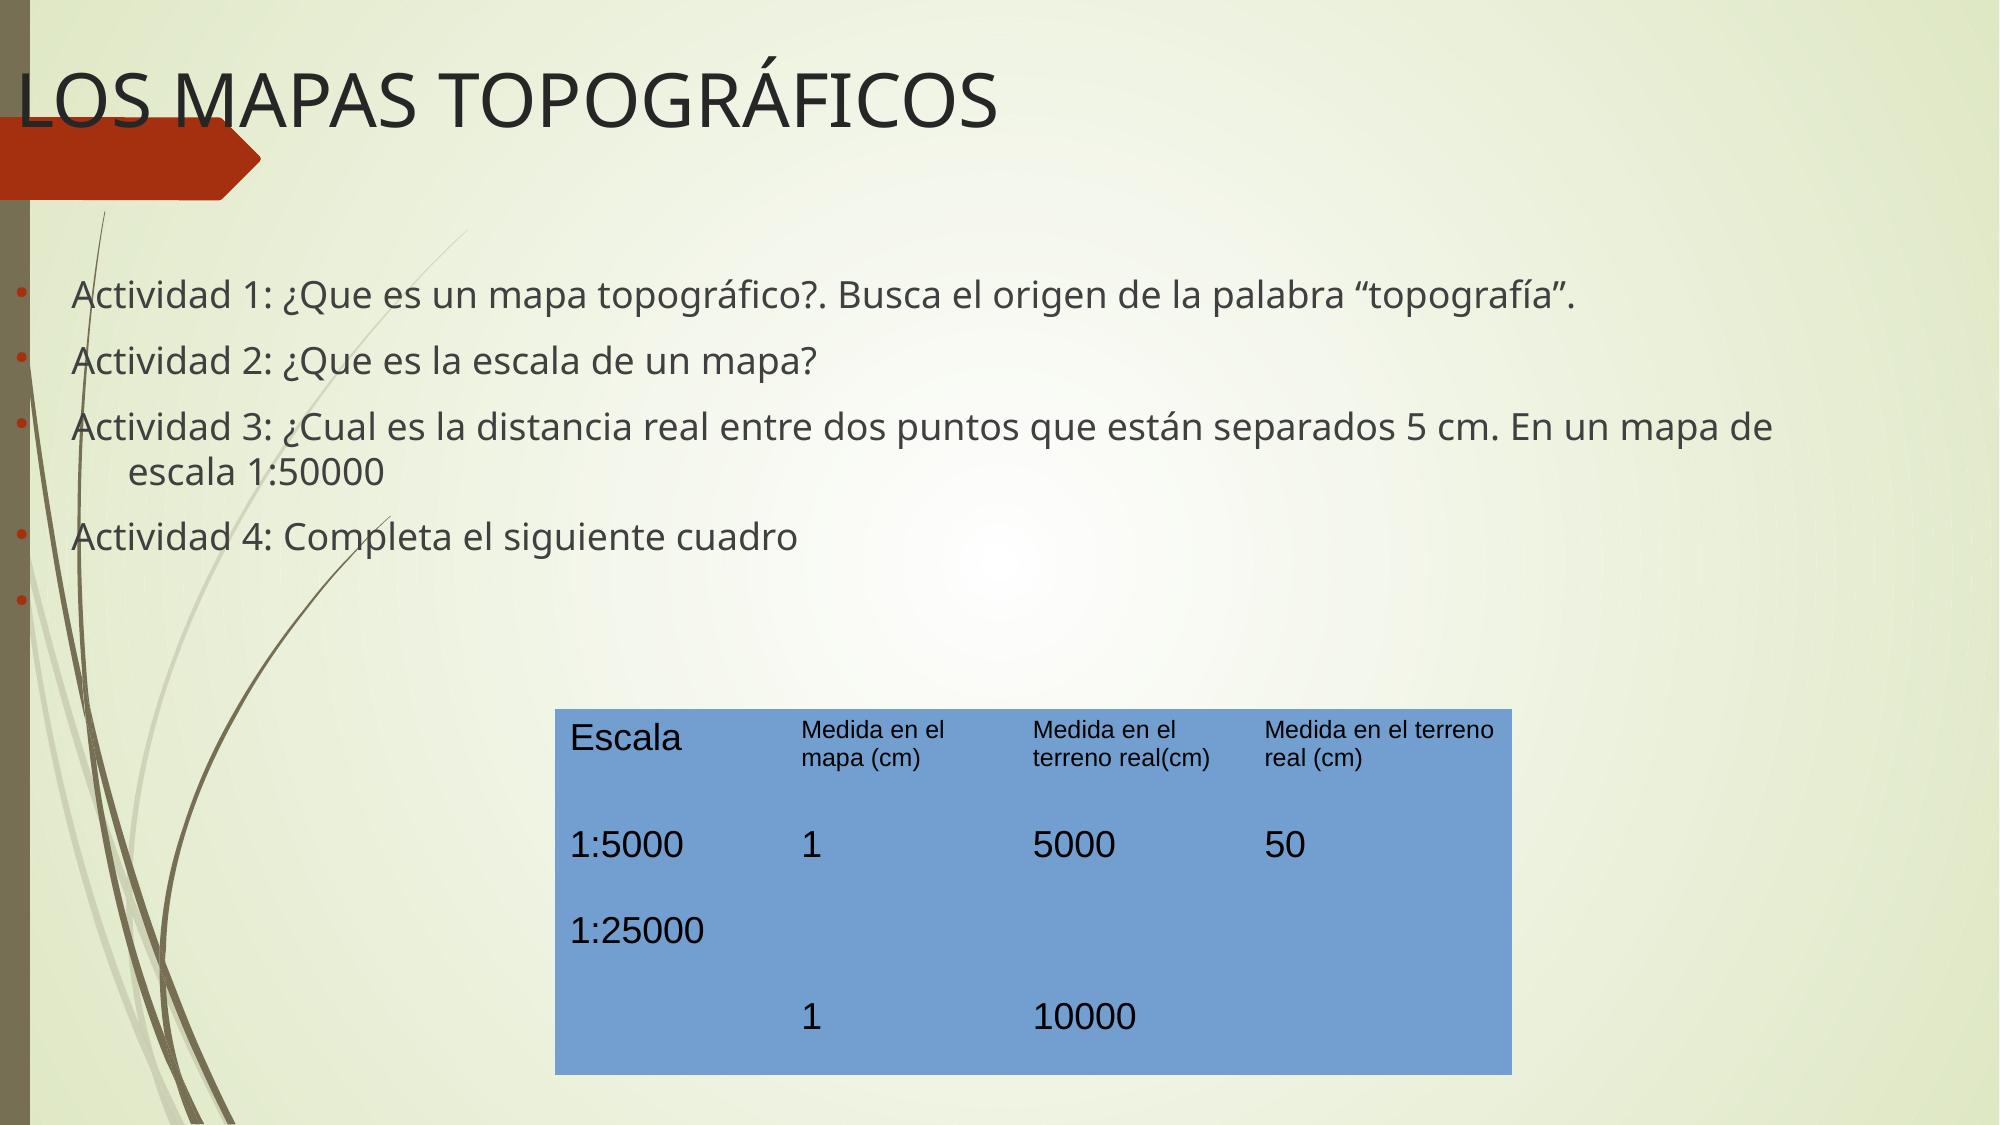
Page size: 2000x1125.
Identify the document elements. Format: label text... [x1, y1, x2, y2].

table_cell 5000 [1018, 816, 1250, 902]
table_cell [1018, 902, 1250, 988]
table_cell 1:25000 [555, 902, 787, 988]
table_cell [555, 988, 787, 1075]
table_header Medida en el terreno real (cm) [1250, 709, 1512, 816]
table_cell [787, 902, 1018, 988]
table_cell 50 [1250, 816, 1512, 902]
title LOS MAPAS TOPOGRÁFICOS [0, 45, 1501, 213]
table_cell [1250, 902, 1512, 988]
table_cell 10000 [1018, 988, 1250, 1075]
table_header Medida en el mapa (cm) [787, 709, 1018, 816]
list Actividad 1: ¿Que es un mapa topográfico?. Busca el origen de la palabra “topografía”. Actividad 2: ¿Que es la escala de un mapa? Actividad 3: ¿Cual es la distancia real entre dos puntos que están separados 5 cm. En un mapa de escala 1:50000 Actividad 4: Completa el siguiente cuadro [0, 263, 1800, 1006]
table_header Medida en el terreno real(cm) [1018, 709, 1250, 816]
table_cell 1 [787, 816, 1018, 902]
table_header Escala [555, 709, 787, 816]
table_cell [1250, 988, 1512, 1075]
table_cell 1:5000 [555, 816, 787, 902]
table_cell 1 [787, 988, 1018, 1075]
